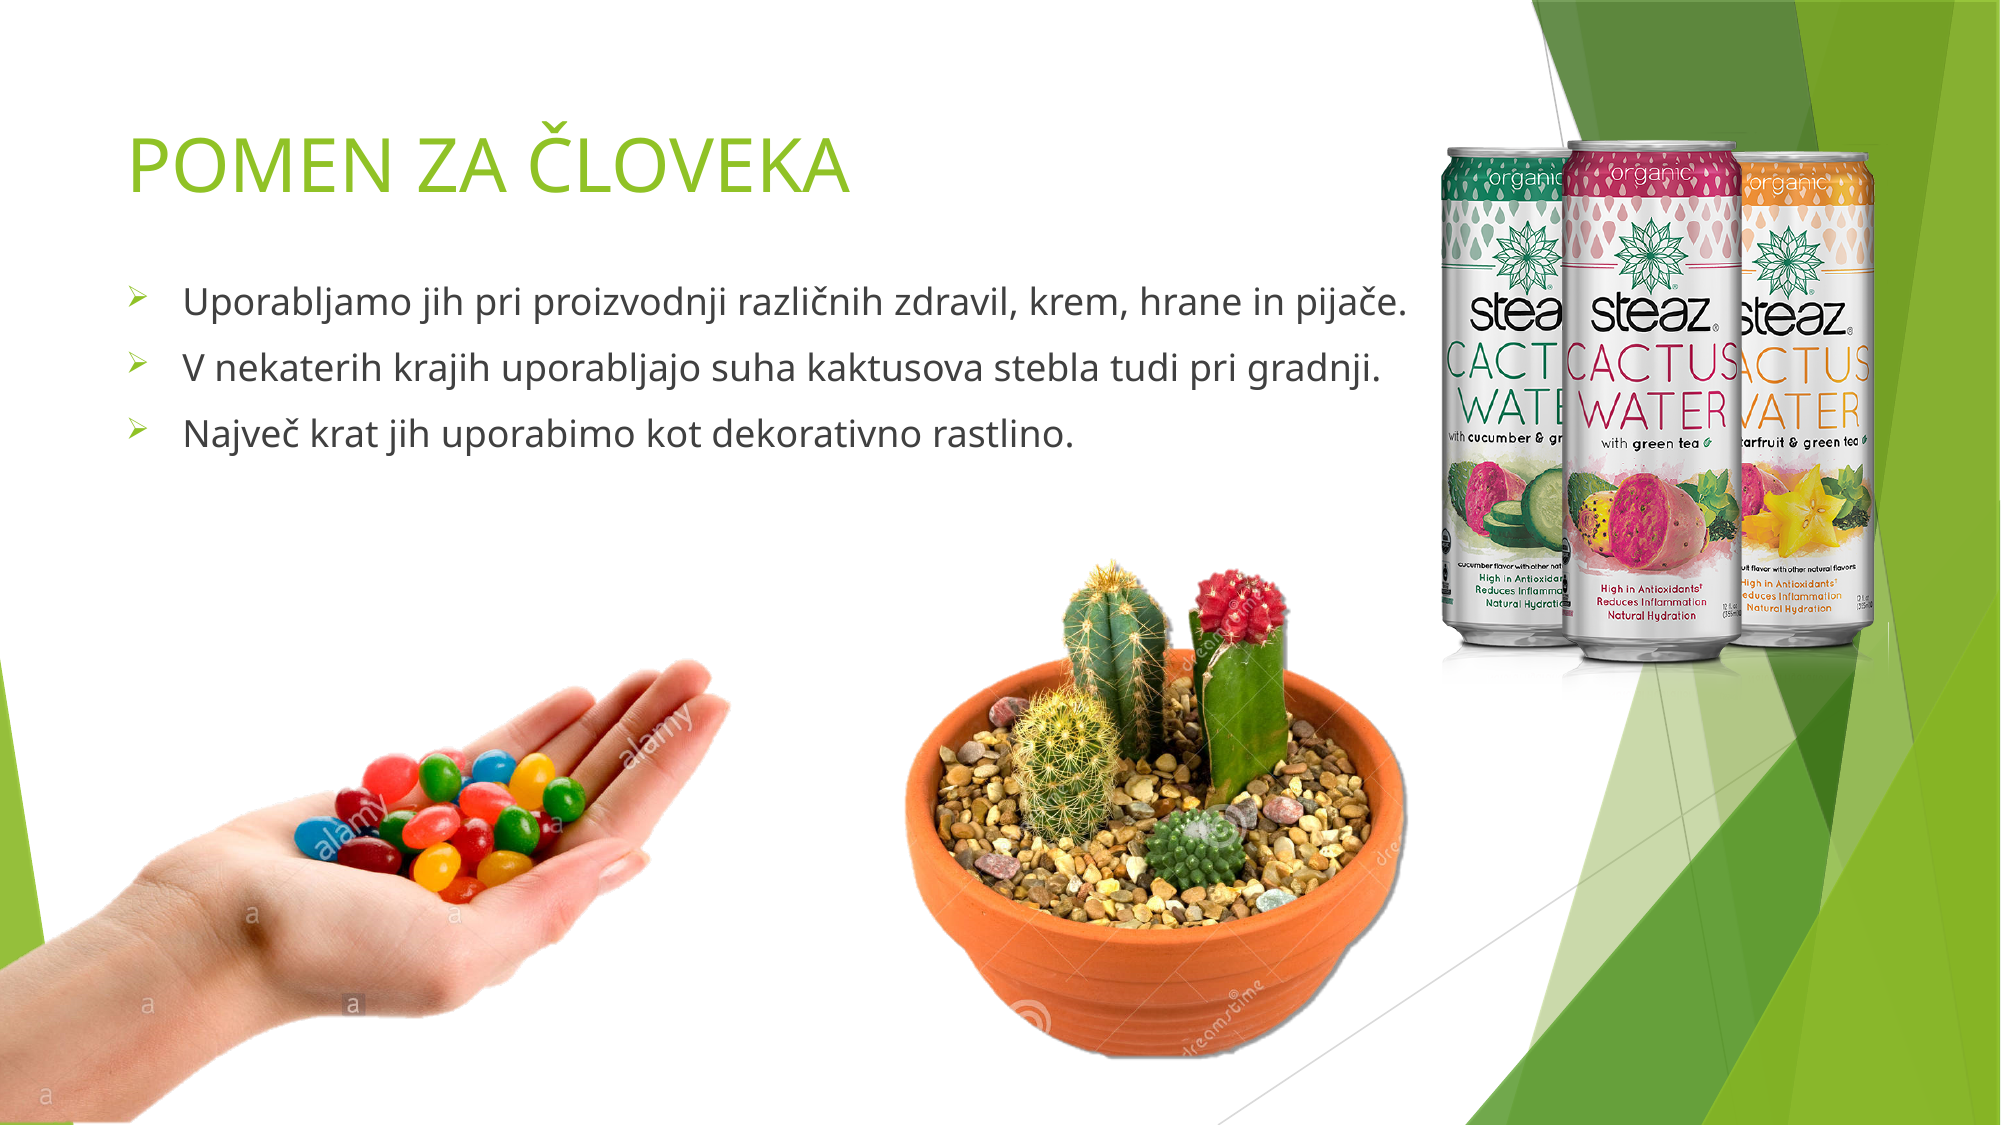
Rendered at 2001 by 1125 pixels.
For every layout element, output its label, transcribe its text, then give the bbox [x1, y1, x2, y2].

picture [0, 132, 1889, 1125]
list Uporabljamo jih pri proizvodnji različnih zdravil, krem, hrane in pijače. V nekaterih krajih uporabljajo suha kaktusova stebla tudi pri gradnji. Največ krat jih uporabimo kot dekorativno rastlino. [111, 270, 1522, 524]
title POMEN ZA ČLOVEKA [111, 109, 1522, 270]
